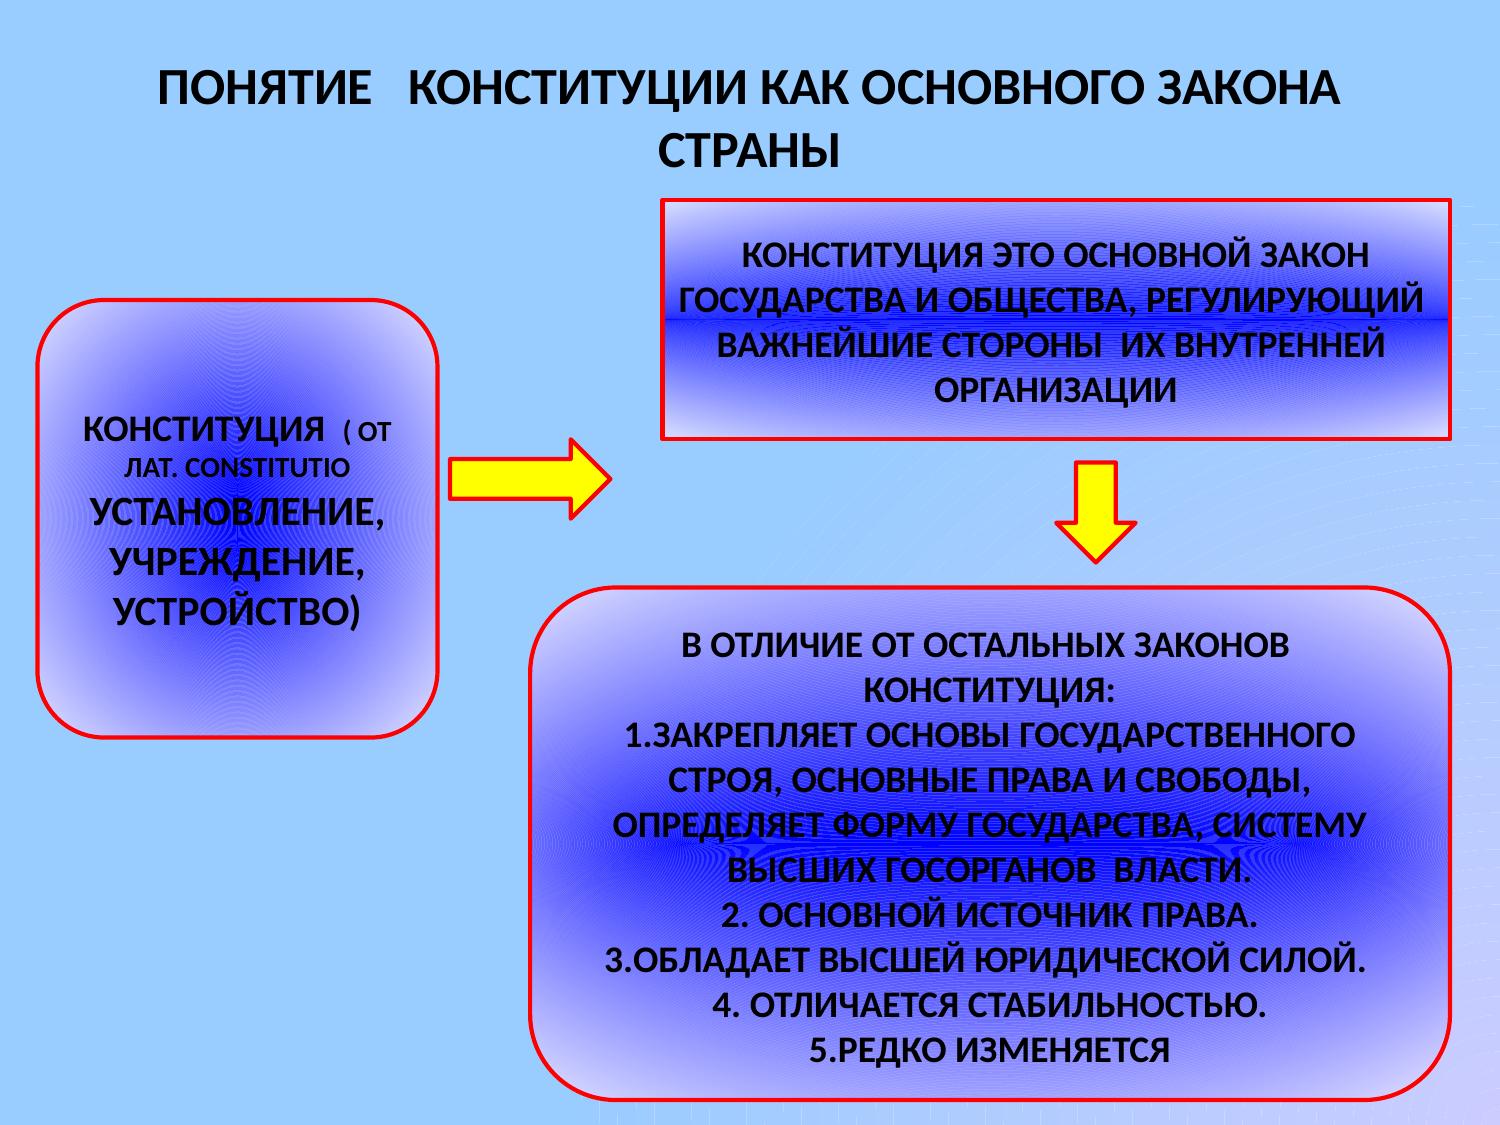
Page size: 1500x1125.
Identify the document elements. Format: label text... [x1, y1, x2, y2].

text_box КОНСТИТУЦИЯ ЭТО ОСНОВНОЙ ЗАКОН ГОСУДАРСТВА И ОБЩЕСТВА, РЕГУЛИРУЮЩИЙ ВАЖНЕЙШИЕ СТОРОНЫ ИХ ВНУТРЕННЕЙ ОРГАНИЗАЦИИ [662, 200, 1450, 439]
title ПОНЯТИЕ КОНСТИТУЦИИ КАК ОСНОВНОГО ЗАКОНА СТРАНЫ [75, 45, 1426, 233]
text_box В ОТЛИЧИЕ ОТ ОСТАЛЬНЫХ ЗАКОНОВ КОНСТИТУЦИЯ: 1.ЗАКРЕПЛЯЕТ ОСНОВЫ ГОСУДАРСТВЕННОГО СТРОЯ, ОСНОВНЫЕ ПРАВА И СВОБОДЫ, ОПРЕДЕЛЯЕТ ФОРМУ ГОСУДАРСТВА, СИСТЕМУ ВЫСШИХ ГОСОРГАНОВ ВЛАСТИ. 2. ОСНОВНОЙ ИСТОЧНИК ПРАВА. 3.ОБЛАДАЕТ ВЫСШЕЙ ЮРИДИЧЕСКОЙ СИЛОЙ. 4. ОТЛИЧАЕТСЯ СТАБИЛЬНОСТЬЮ. 5.РЕДКО ИЗМЕНЯЕТСЯ [530, 587, 1450, 1101]
text_box [450, 439, 611, 519]
text_box [1056, 462, 1136, 563]
text_box КОНСТИТУЦИЯ ( ОТ ЛАТ. CONSTITUTIO УСТАНОВЛЕНИЕ, УЧРЕЖДЕНИЕ, УСТРОЙСТВО) [37, 299, 438, 738]
